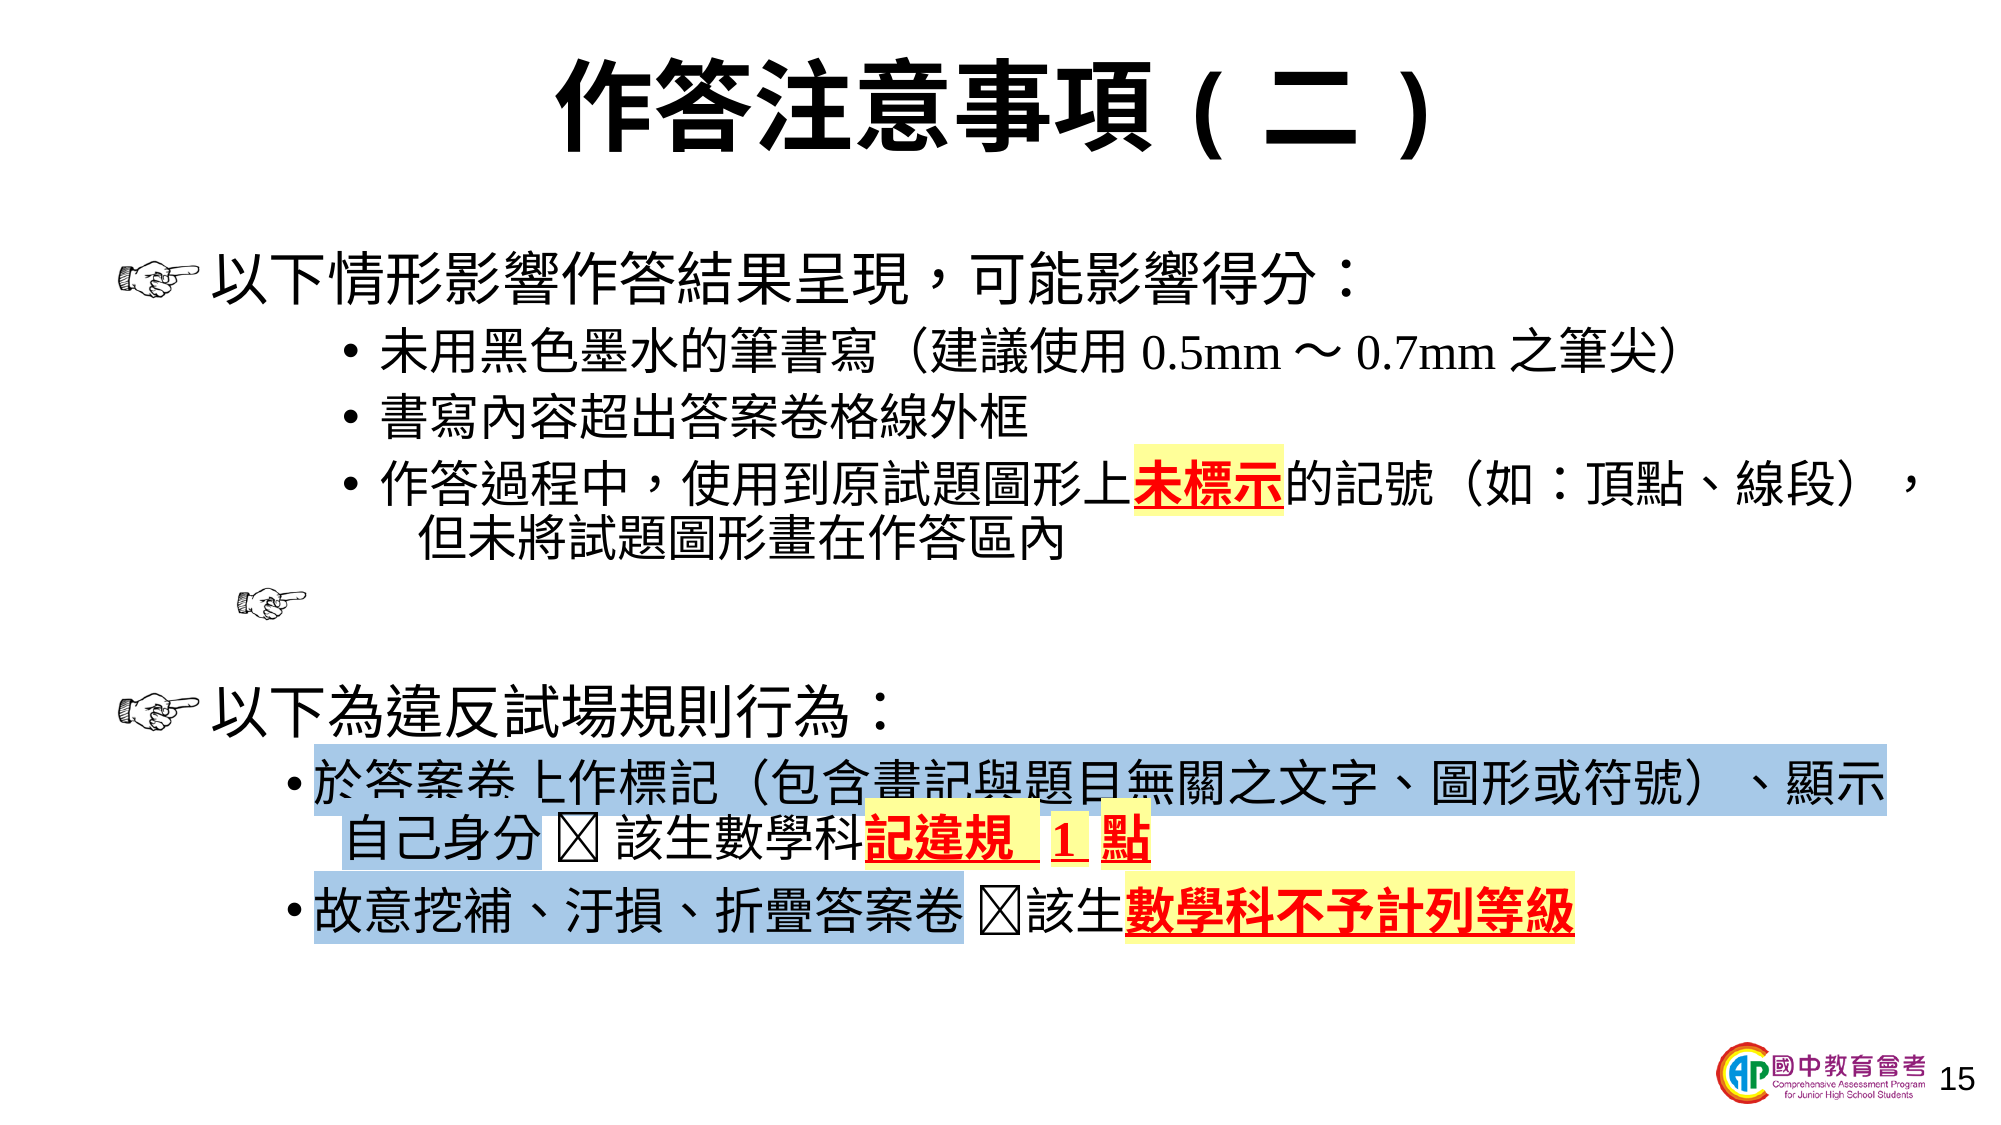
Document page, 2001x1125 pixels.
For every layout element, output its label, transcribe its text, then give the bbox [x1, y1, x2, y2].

text_box [1923, 1047, 2000, 1108]
text_box 以下情形影響作答結果呈現，可能影響得分： 未用黑色墨水的筆書寫（建議使用0.5mm～0.7mm之筆尖） 書寫內容超出答案卷格線外框 作答過程中，使用到原試題圖形上未標示的記號（如：頂點、線段），但未將試題圖形畫在作答區內 以下為違反試場規則行為： 於答案卷上作標記（包含畫記與題目無關之文字、圖形或符號）、顯示自己身分  該生數學科記違規 1 點 故意挖補、汙損、折疊答案卷 該生數學科不予計列等級 [101, 243, 1902, 1110]
title 作答注意事項(二) [137, 2, 1863, 220]
